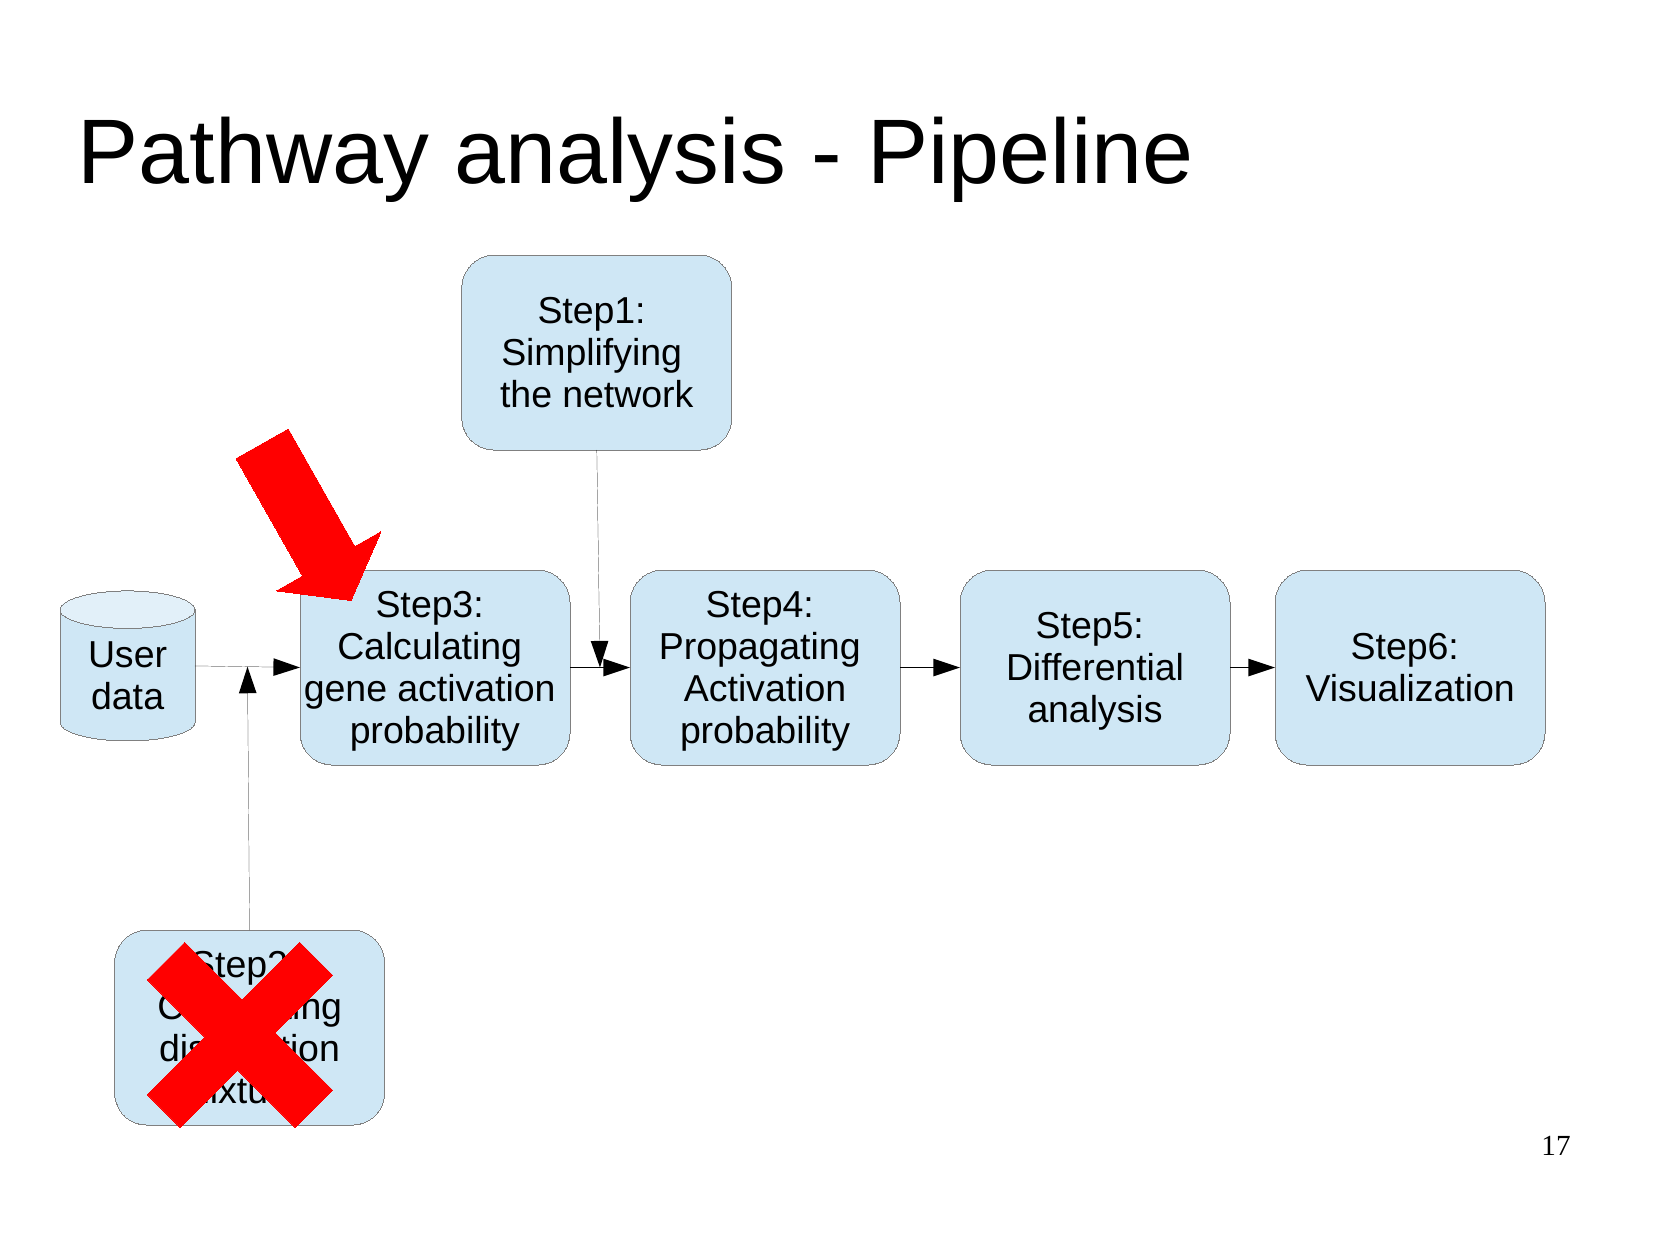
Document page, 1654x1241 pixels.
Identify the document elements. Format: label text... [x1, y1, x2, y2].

text_box Step4: Propagating Activation probability [630, 570, 901, 766]
text_box Step6: Visualization [1275, 570, 1546, 766]
text_box Step5: Differential analysis [960, 570, 1231, 766]
text_box [147, 942, 333, 1128]
text_box Step1: Simplifying the network [461, 255, 732, 451]
text_box Pathway analysis - Pipeline [60, 90, 1576, 214]
text_box [236, 429, 381, 601]
text_box Step2: Calculating distribution mixtures [183, 1071, 292, 1126]
text_box Step3: Calculating gene activation probability [300, 570, 571, 766]
text_box User data [60, 610, 196, 741]
text_box Step2: Calculating distribution mixtures [114, 930, 385, 1126]
